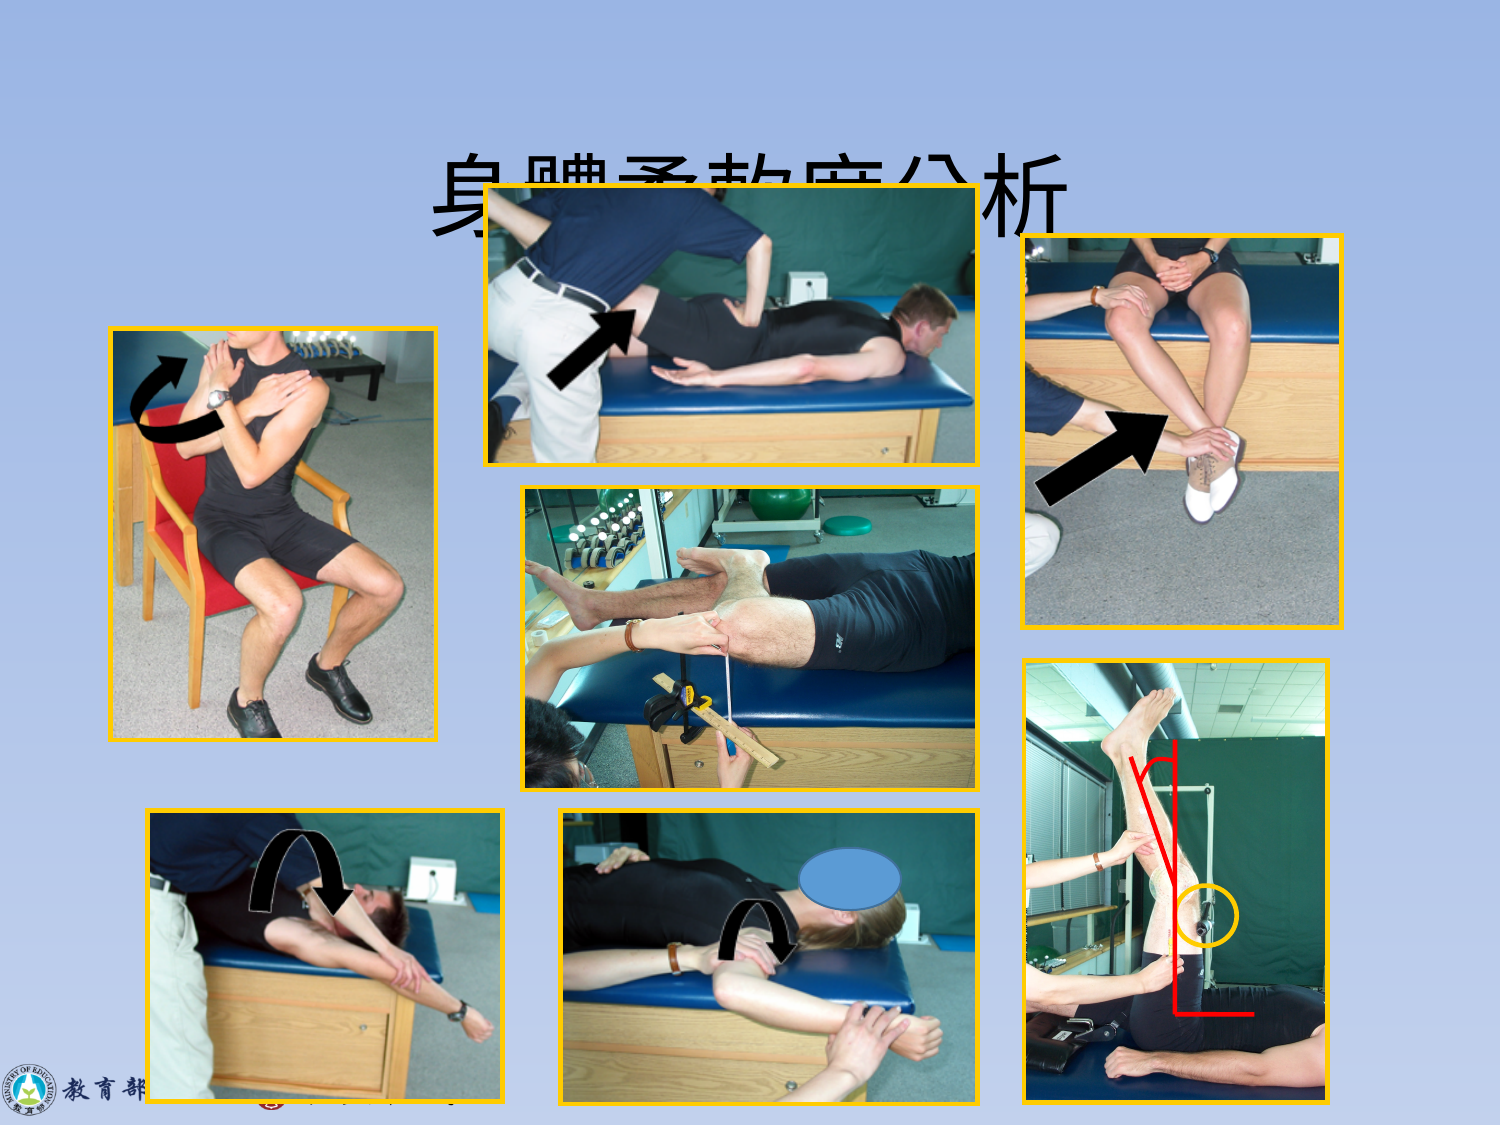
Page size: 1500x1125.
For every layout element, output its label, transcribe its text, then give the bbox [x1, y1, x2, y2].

text_box [798, 847, 902, 911]
picture [112, 331, 434, 738]
picture [487, 187, 976, 463]
picture [525, 489, 976, 788]
picture [562, 812, 976, 1102]
picture [1026, 662, 1326, 1100]
title 身體柔軟度分析 [112, 0, 1388, 188]
picture [1025, 237, 1340, 626]
picture [150, 812, 501, 1100]
